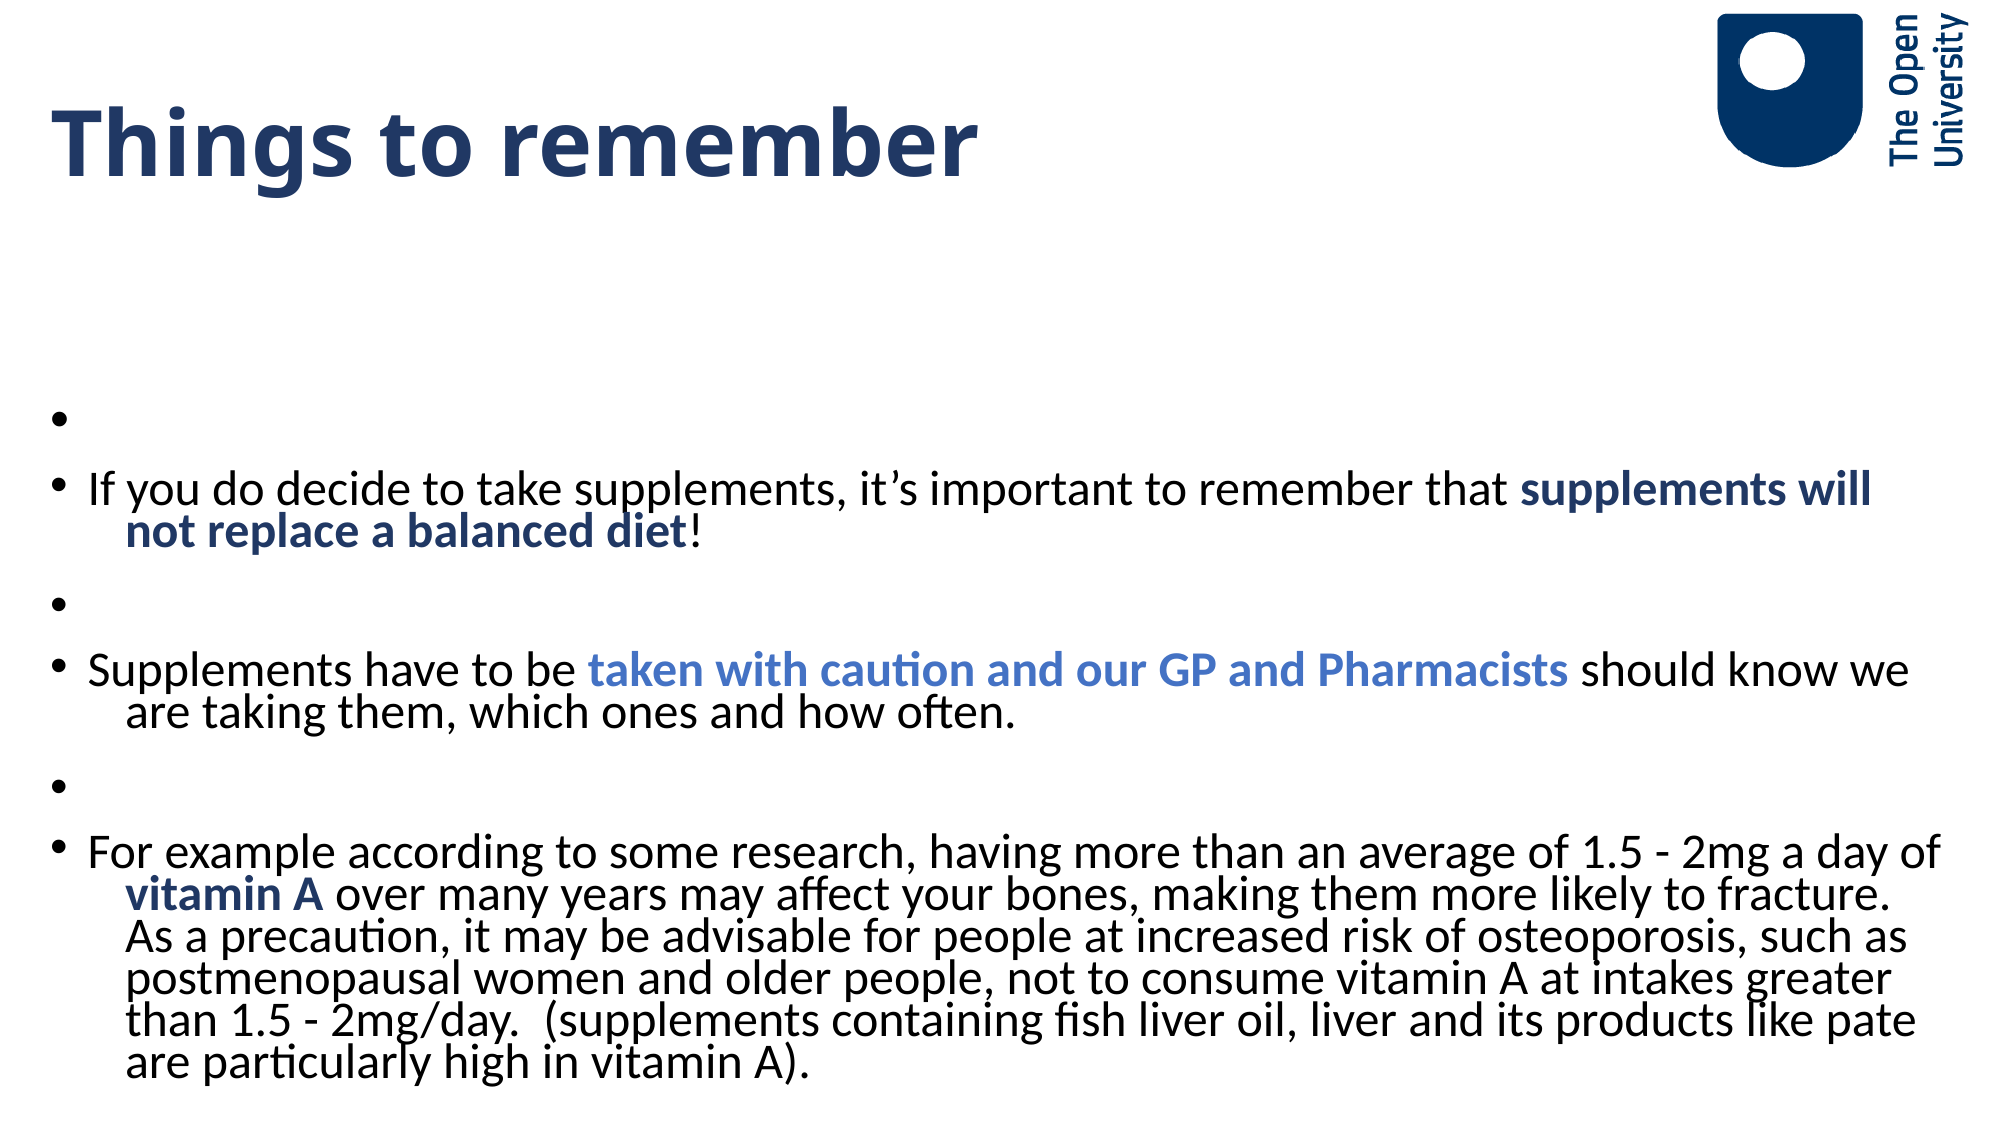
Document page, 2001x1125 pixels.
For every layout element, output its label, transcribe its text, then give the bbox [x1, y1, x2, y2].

picture [1716, 10, 1971, 170]
list If you do decide to take supplements, it’s important to remember that supplements will not replace a balanced diet! Supplements have to be taken with caution and our GP and Pharmacists should know we are taking them, which ones and how often. For example according to some research, having more than an average of 1.5 - 2mg a day of vitamin A over many years may affect your bones, making them more likely to fracture. As a precaution, it may be advisable for people at increased risk of osteoporosis, such as postmenopausal women and older people, not to consume vitamin A at intakes greater than 1.5 - 2mg/day. (supplements containing fish liver oil, liver and its products like pate are particularly high in vitamin A). [35, 378, 1965, 1125]
title Things to remember [35, 38, 1761, 256]
